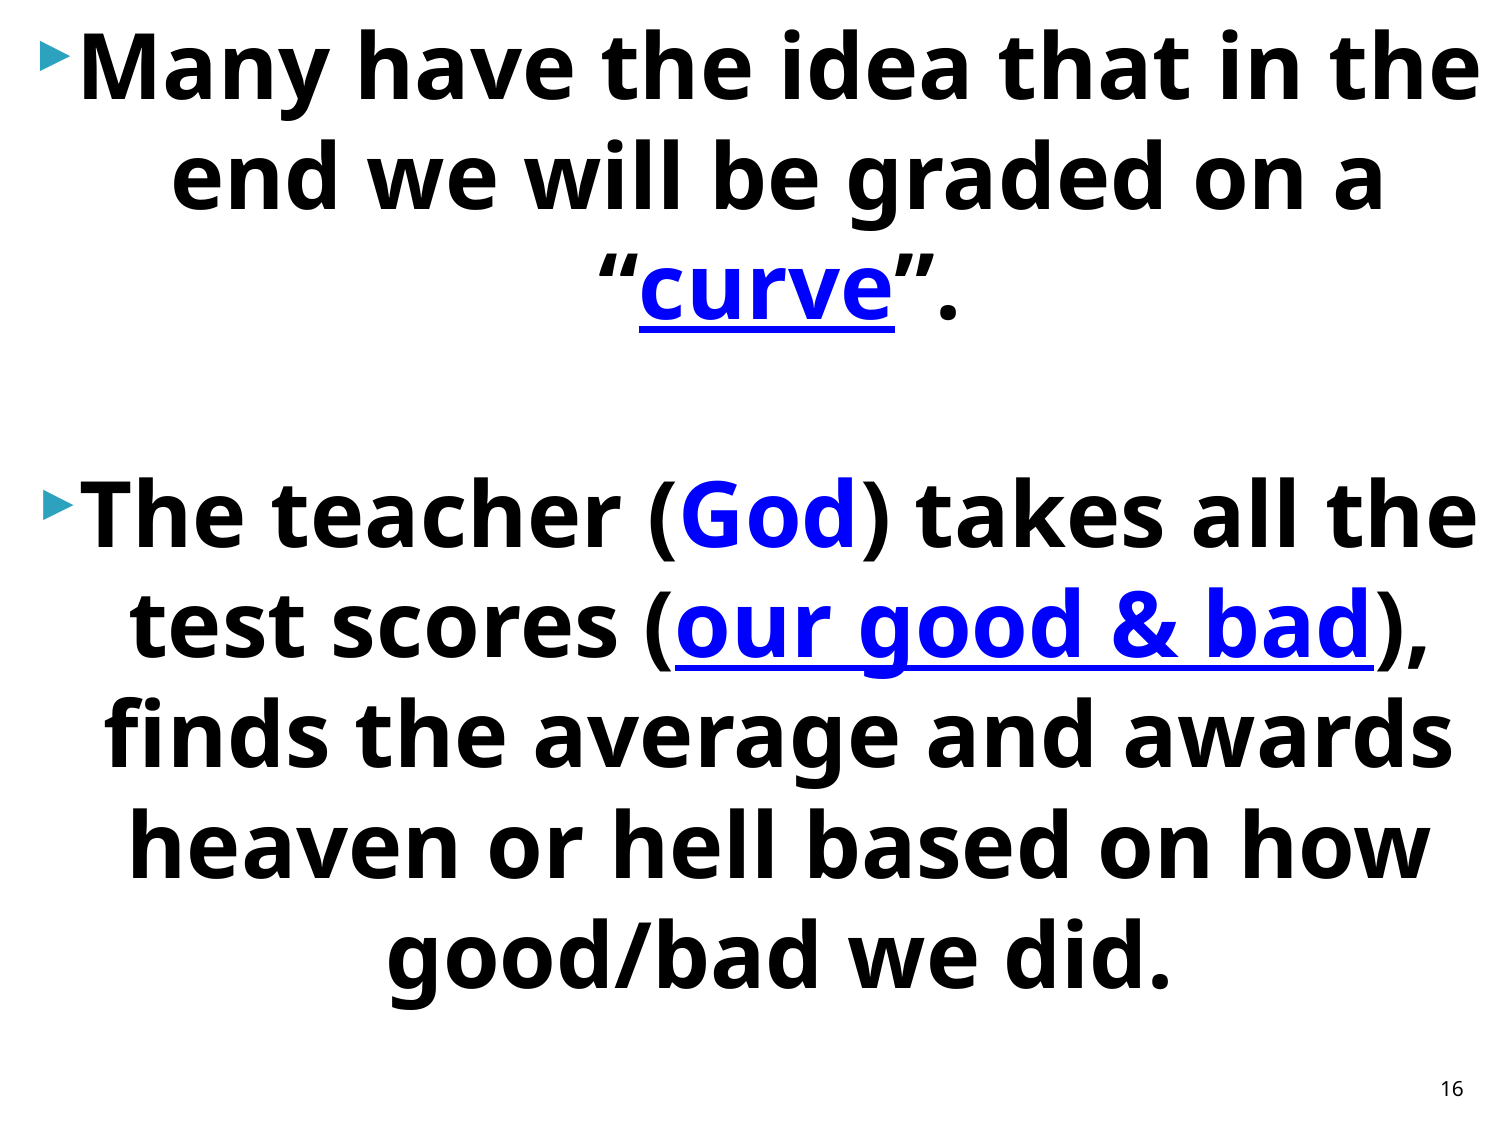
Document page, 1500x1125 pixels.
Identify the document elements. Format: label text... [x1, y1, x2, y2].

list Many have the idea that in the end we will be graded on a “curve”. The teacher (God) takes all the test scores (our good & bad), finds the average and awards heaven or hell based on how good/bad we did. [0, 0, 1500, 1125]
slide_number <number> [1418, 1051, 1479, 1112]
